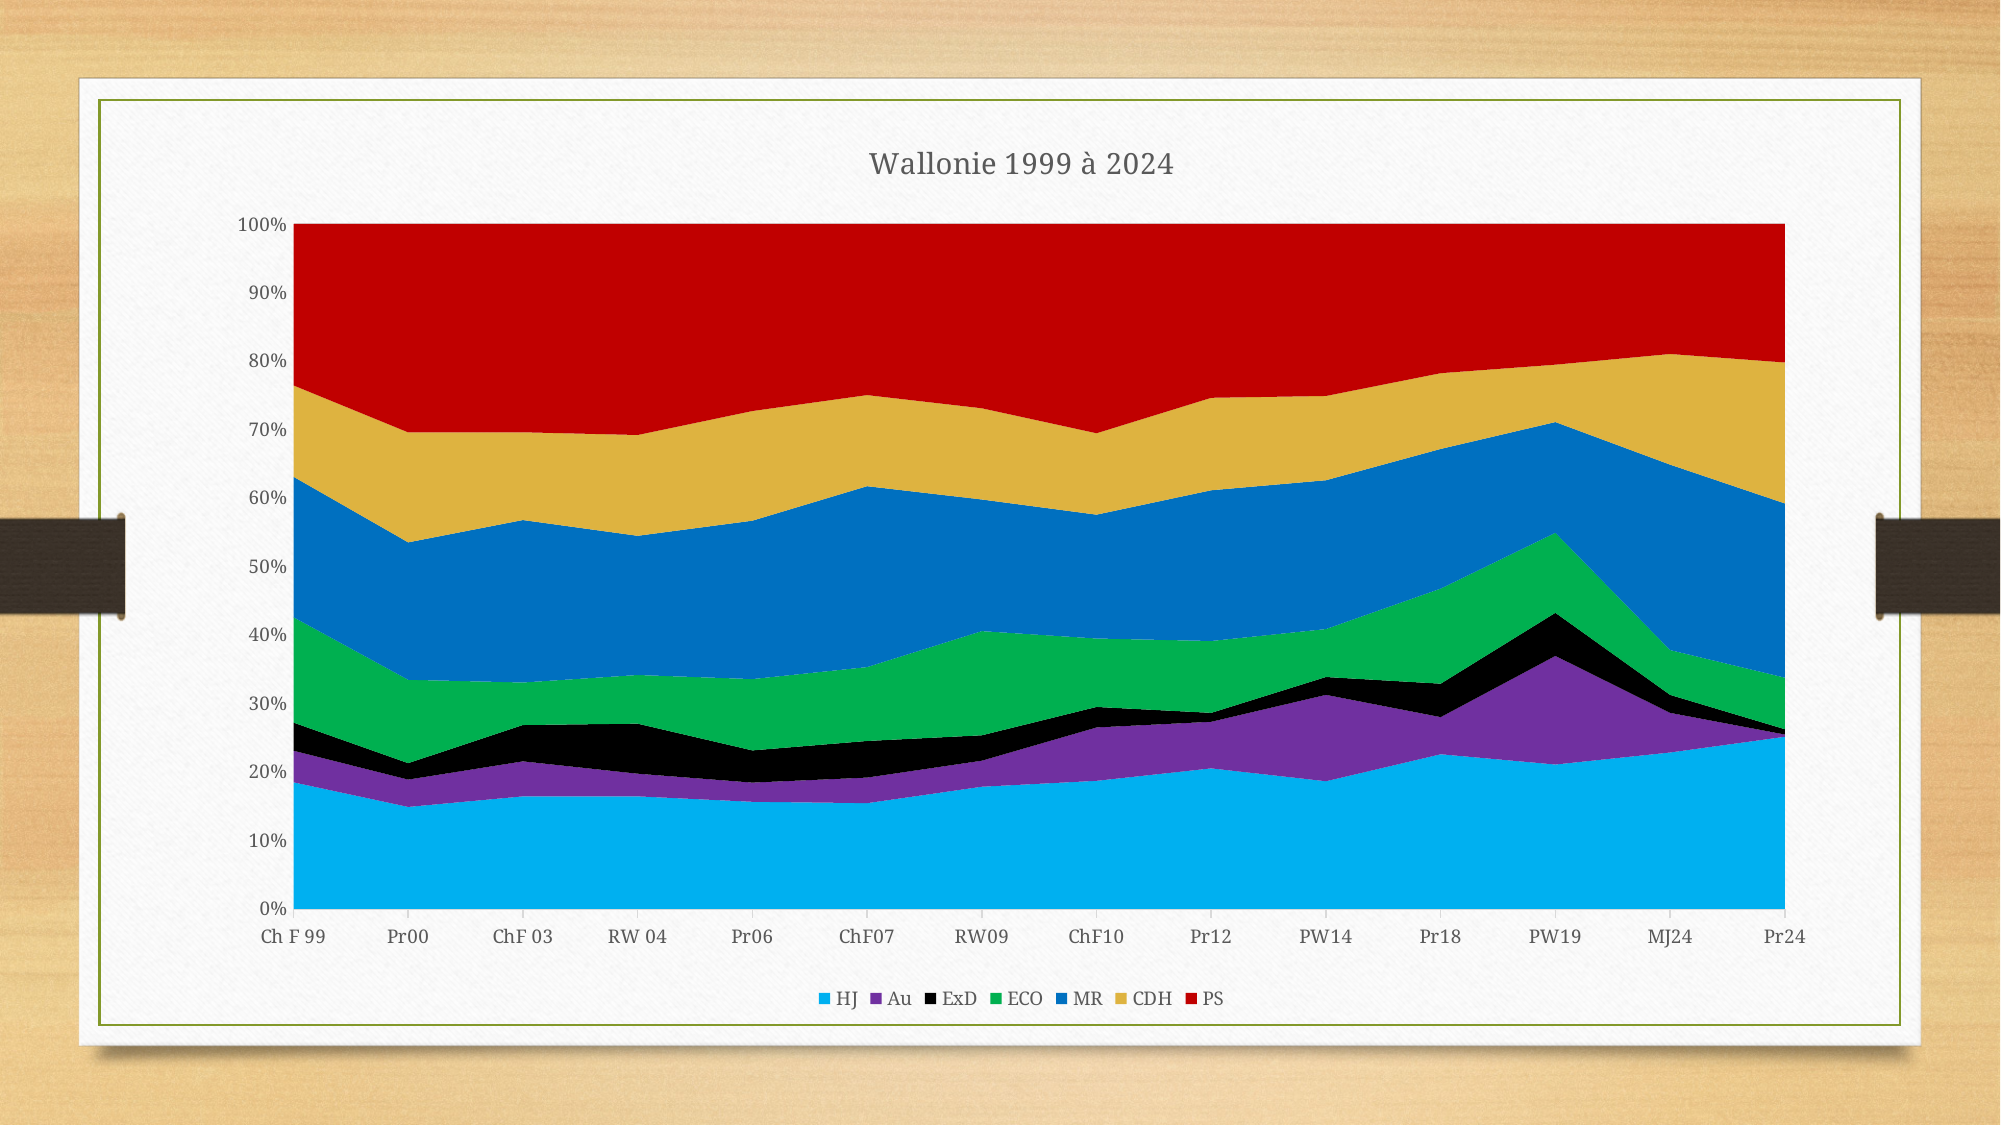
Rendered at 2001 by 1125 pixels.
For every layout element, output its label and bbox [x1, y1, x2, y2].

chart [204, 108, 1839, 1018]
